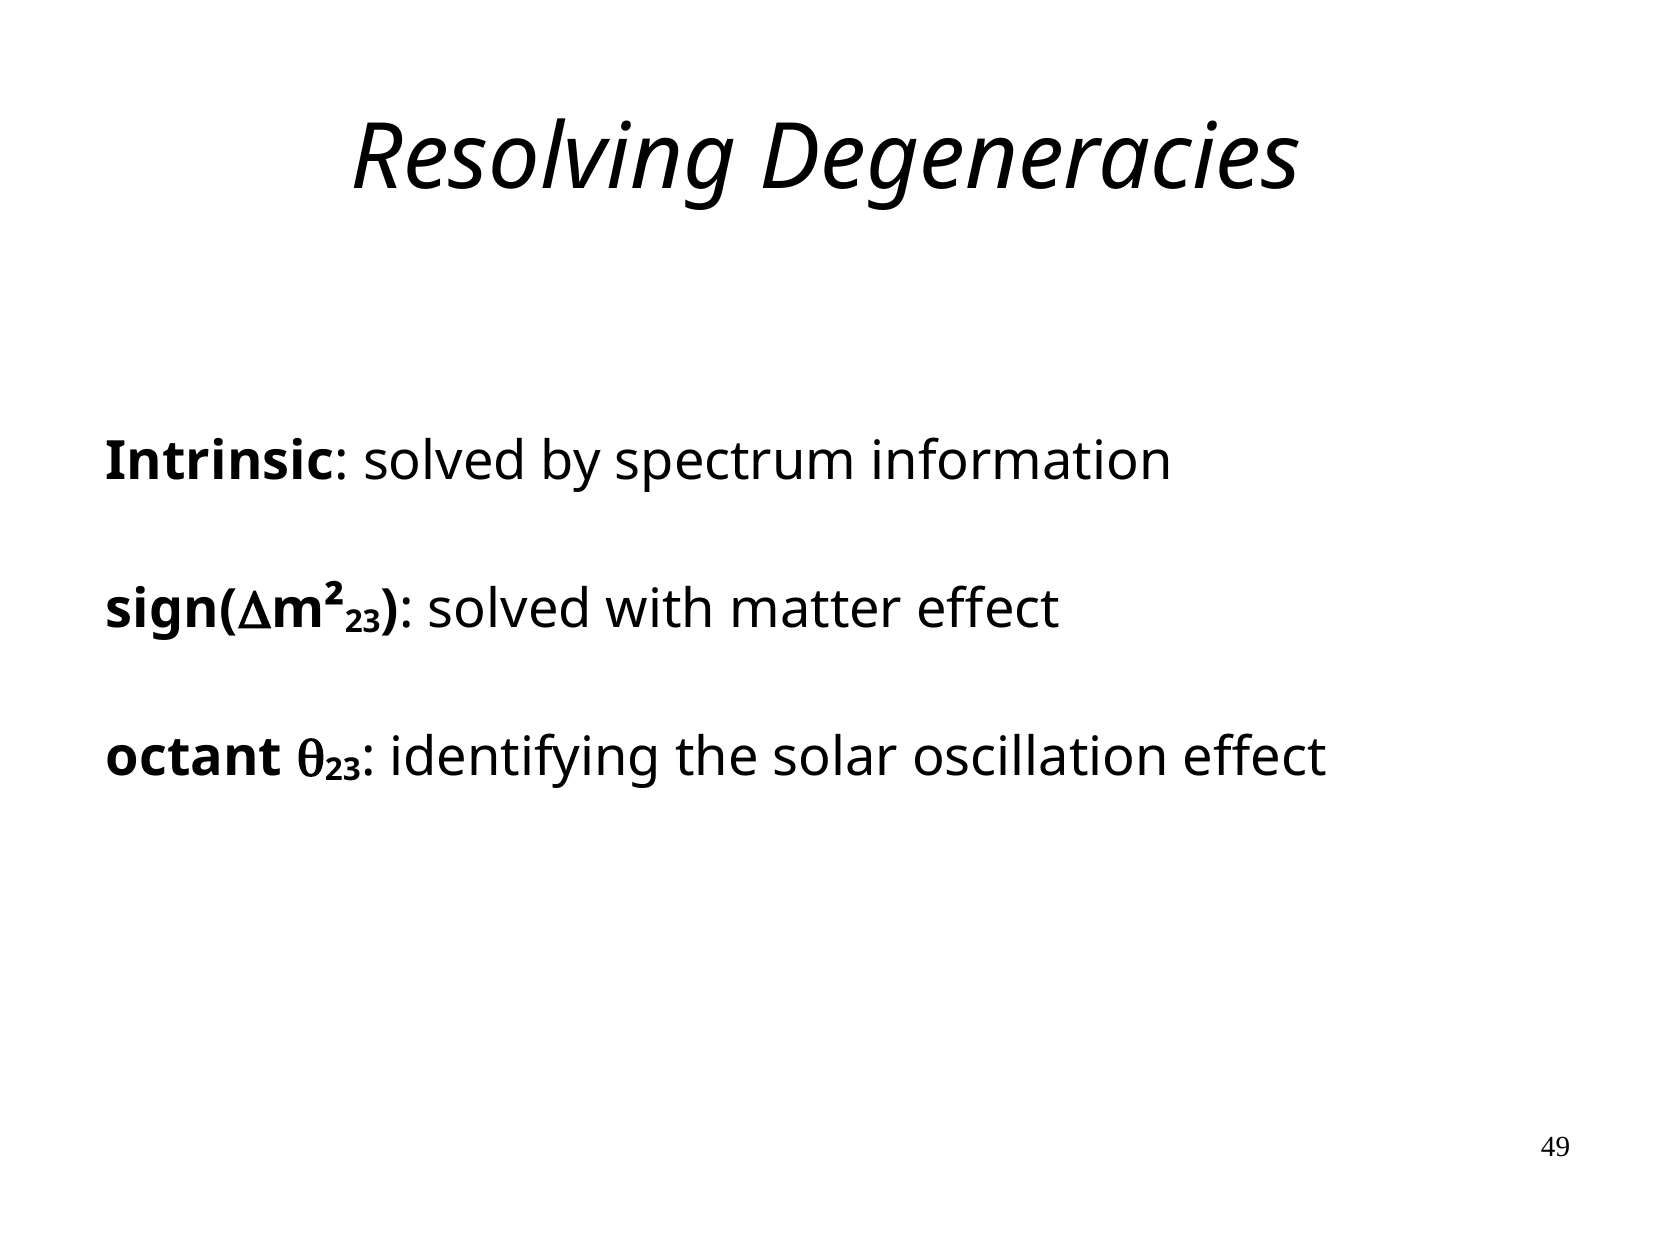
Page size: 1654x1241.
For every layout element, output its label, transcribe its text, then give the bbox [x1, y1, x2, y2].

text_box Intrinsic: solved by spectrum information sign(Dm²23): solved with matter effect octant q23: identifying the solar oscillation effect [91, 414, 1358, 799]
title Resolving Degeneracies [82, 56, 1571, 250]
